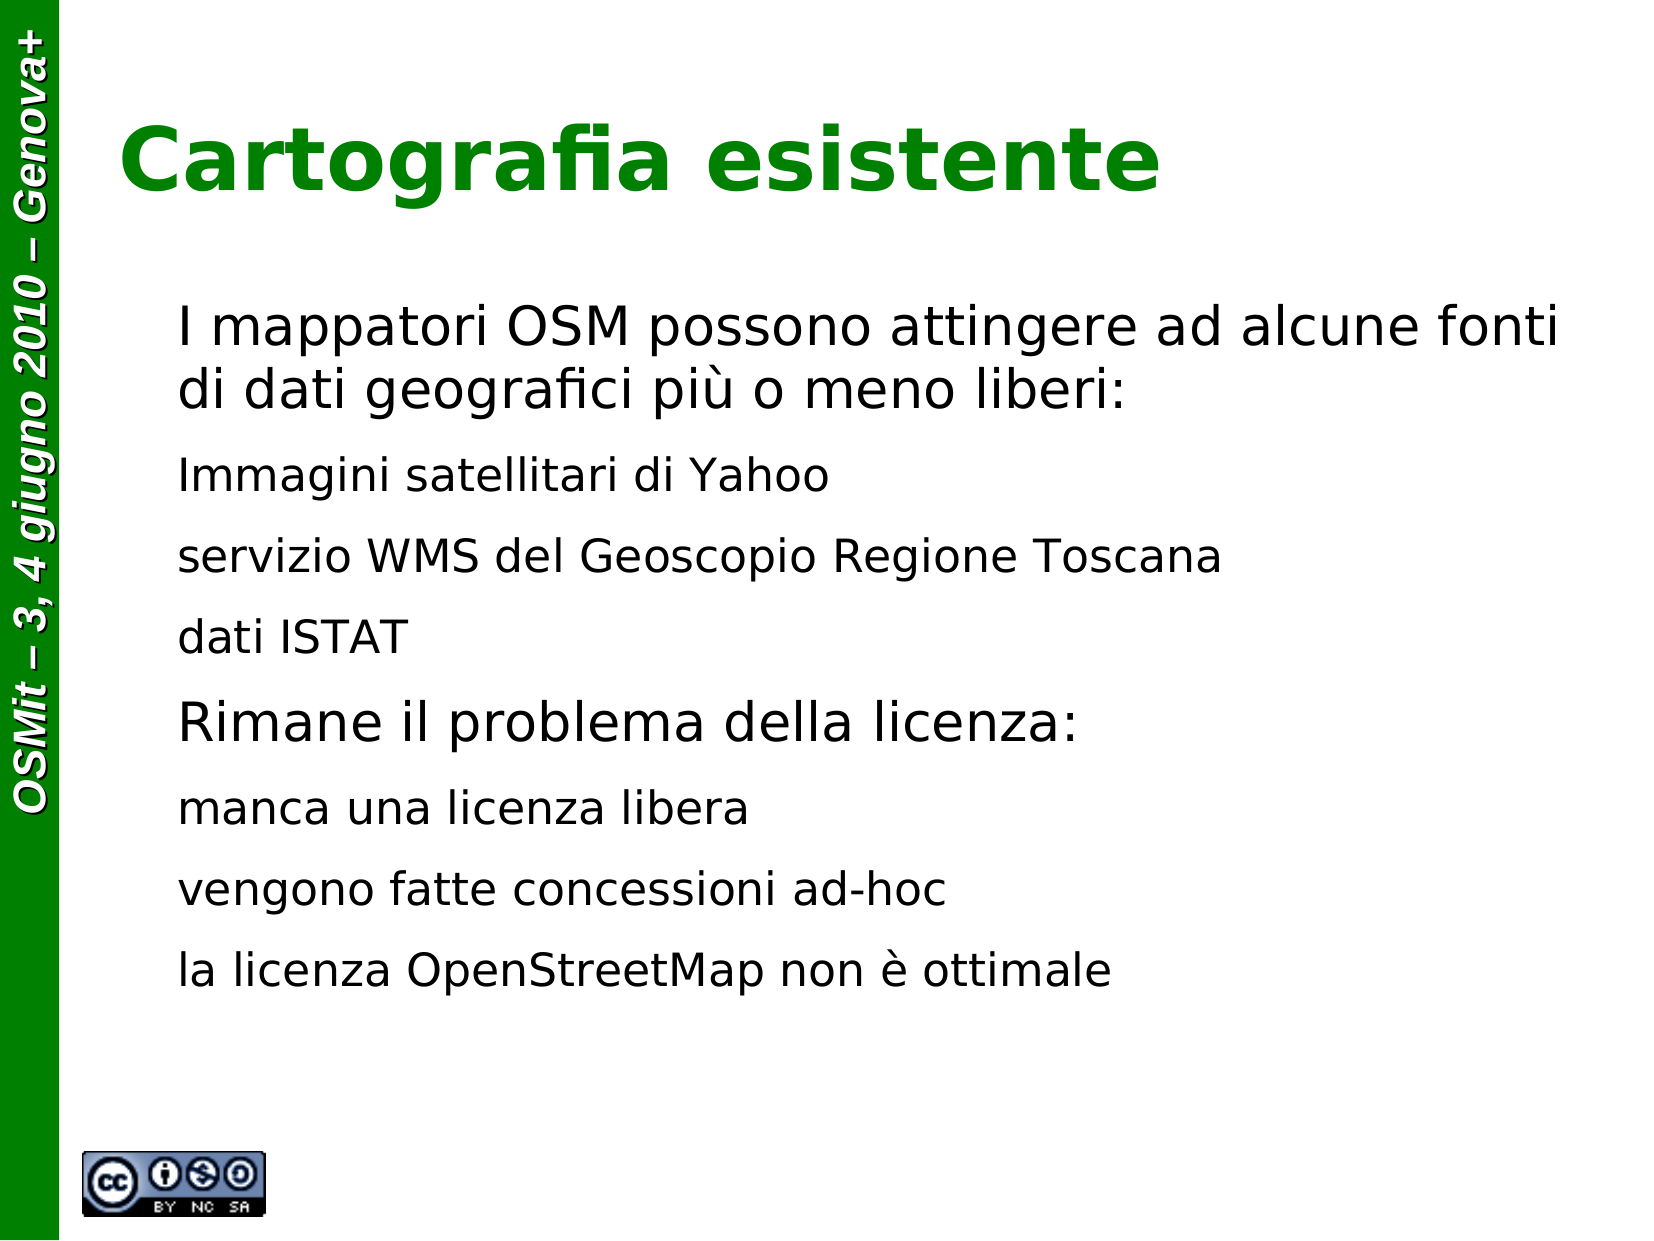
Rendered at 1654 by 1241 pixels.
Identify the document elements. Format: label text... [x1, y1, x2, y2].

list I mappatori OSM possono attingere ad alcune fonti di dati geografici più o meno liberi: Immagini satellitari di Yahoo servizio WMS del Geoscopio Regione Toscana dati ISTAT Rimane il problema della licenza: manca una licenza libera vengono fatte concessioni ad-hoc la licenza OpenStreetMap non è ottimale [177, 295, 1571, 1094]
title Cartografia esistente [118, 64, 1394, 257]
picture [82, 1151, 266, 1217]
